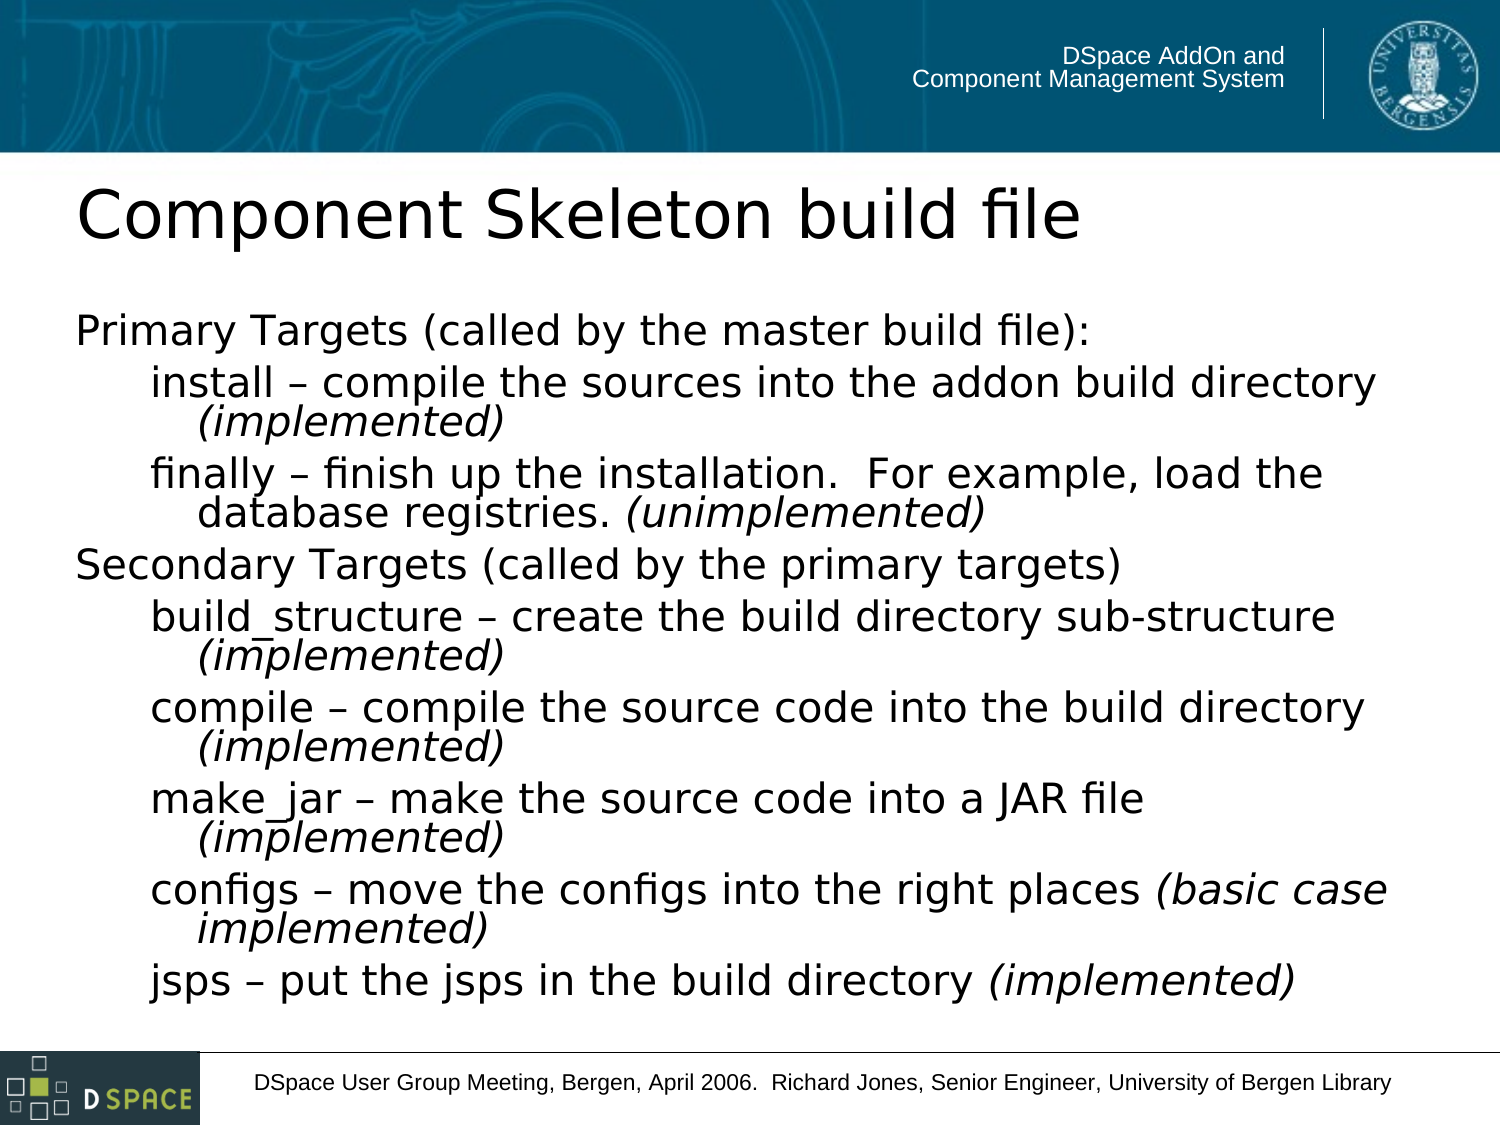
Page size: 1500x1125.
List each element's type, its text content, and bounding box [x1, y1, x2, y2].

title Component Skeleton build file [76, 162, 1427, 278]
picture [1368, 21, 1478, 131]
picture [0, 151, 1500, 1125]
list Primary Targets (called by the master build file): install – compile the sources into the addon build directory (implemented) finally – finish up the installation. For example, load the database registries. (unimplemented) Secondary Targets (called by the primary targets) build_structure – create the build directory sub-structure (implemented) compile – compile the source code into the build directory (implemented) make_jar – make the source code into a JAR file (implemented) configs – move the configs into the right places (basic case implemented) jsps – put the jsps in the build directory (implemented) [75, 314, 1426, 1013]
